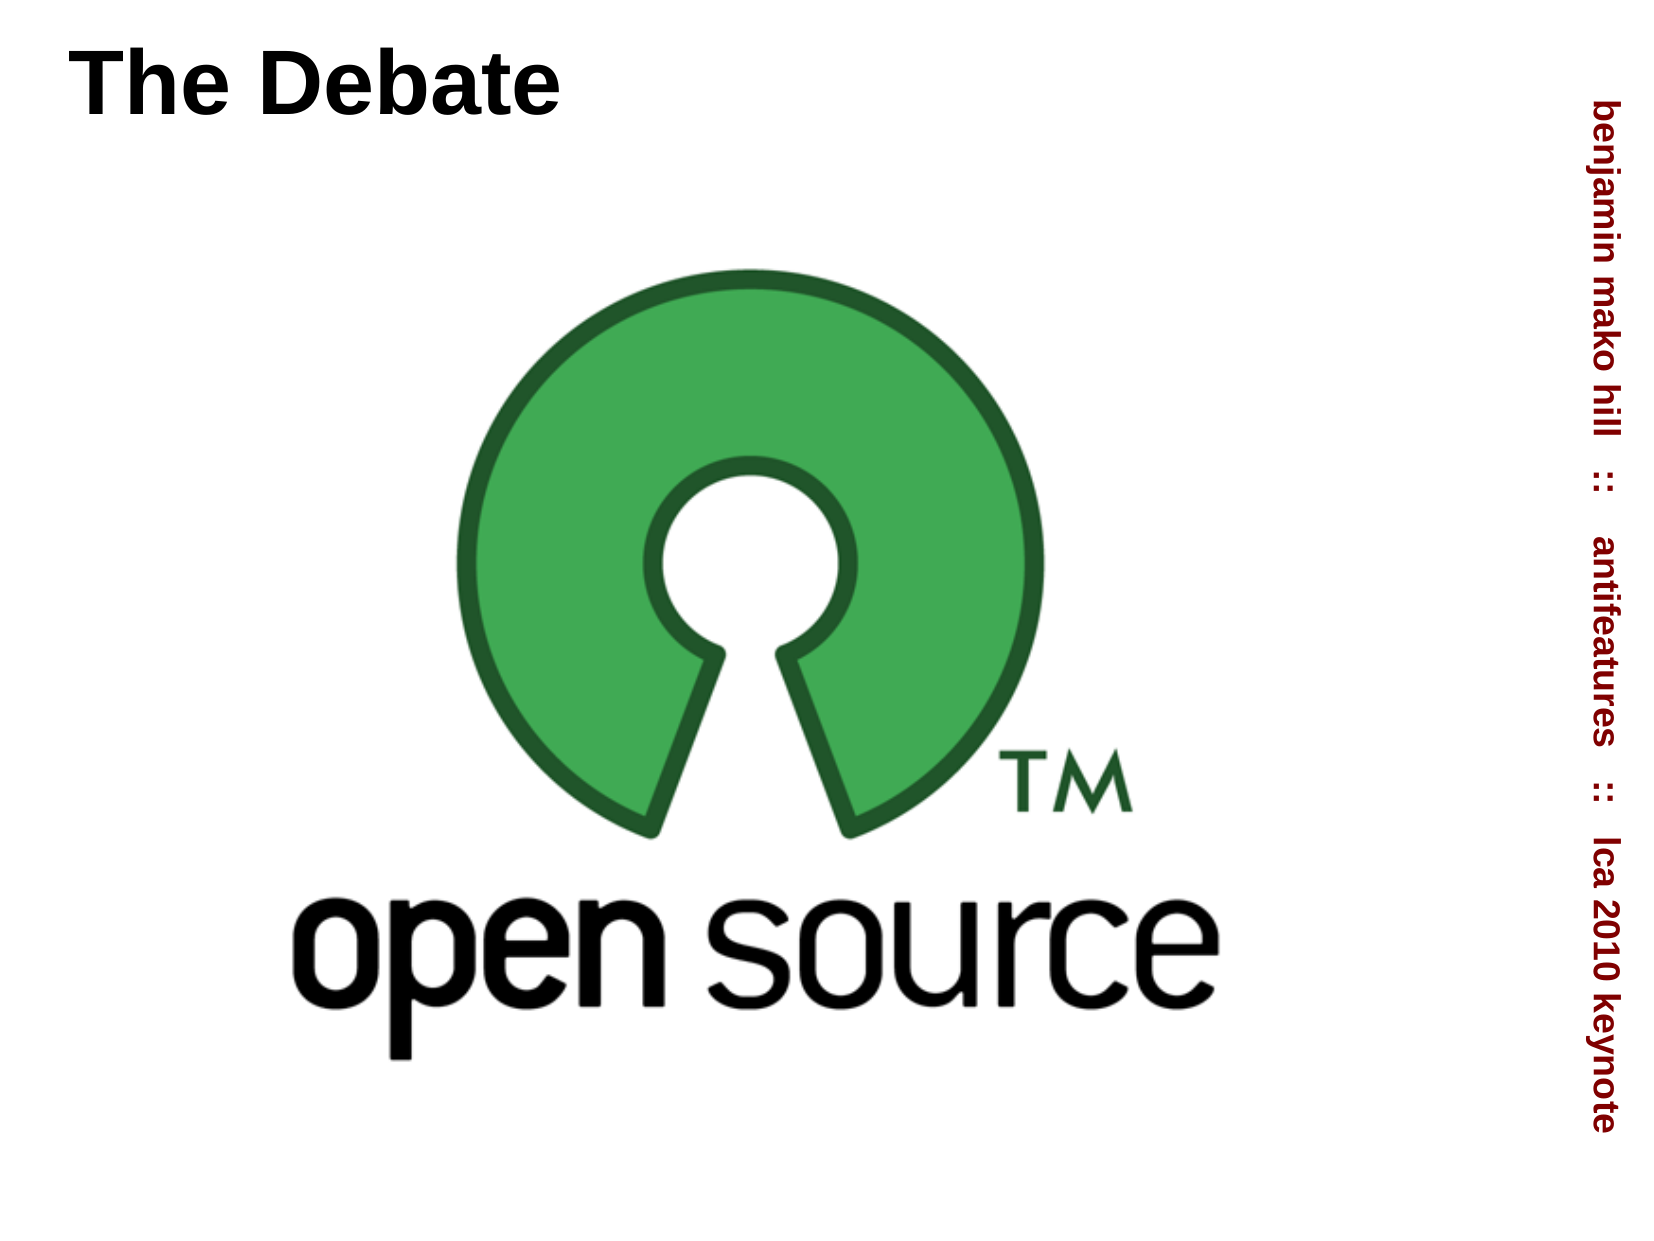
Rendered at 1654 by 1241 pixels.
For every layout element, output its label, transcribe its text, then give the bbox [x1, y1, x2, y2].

title The Debate [68, 32, 1542, 238]
picture [236, 216, 1277, 1115]
